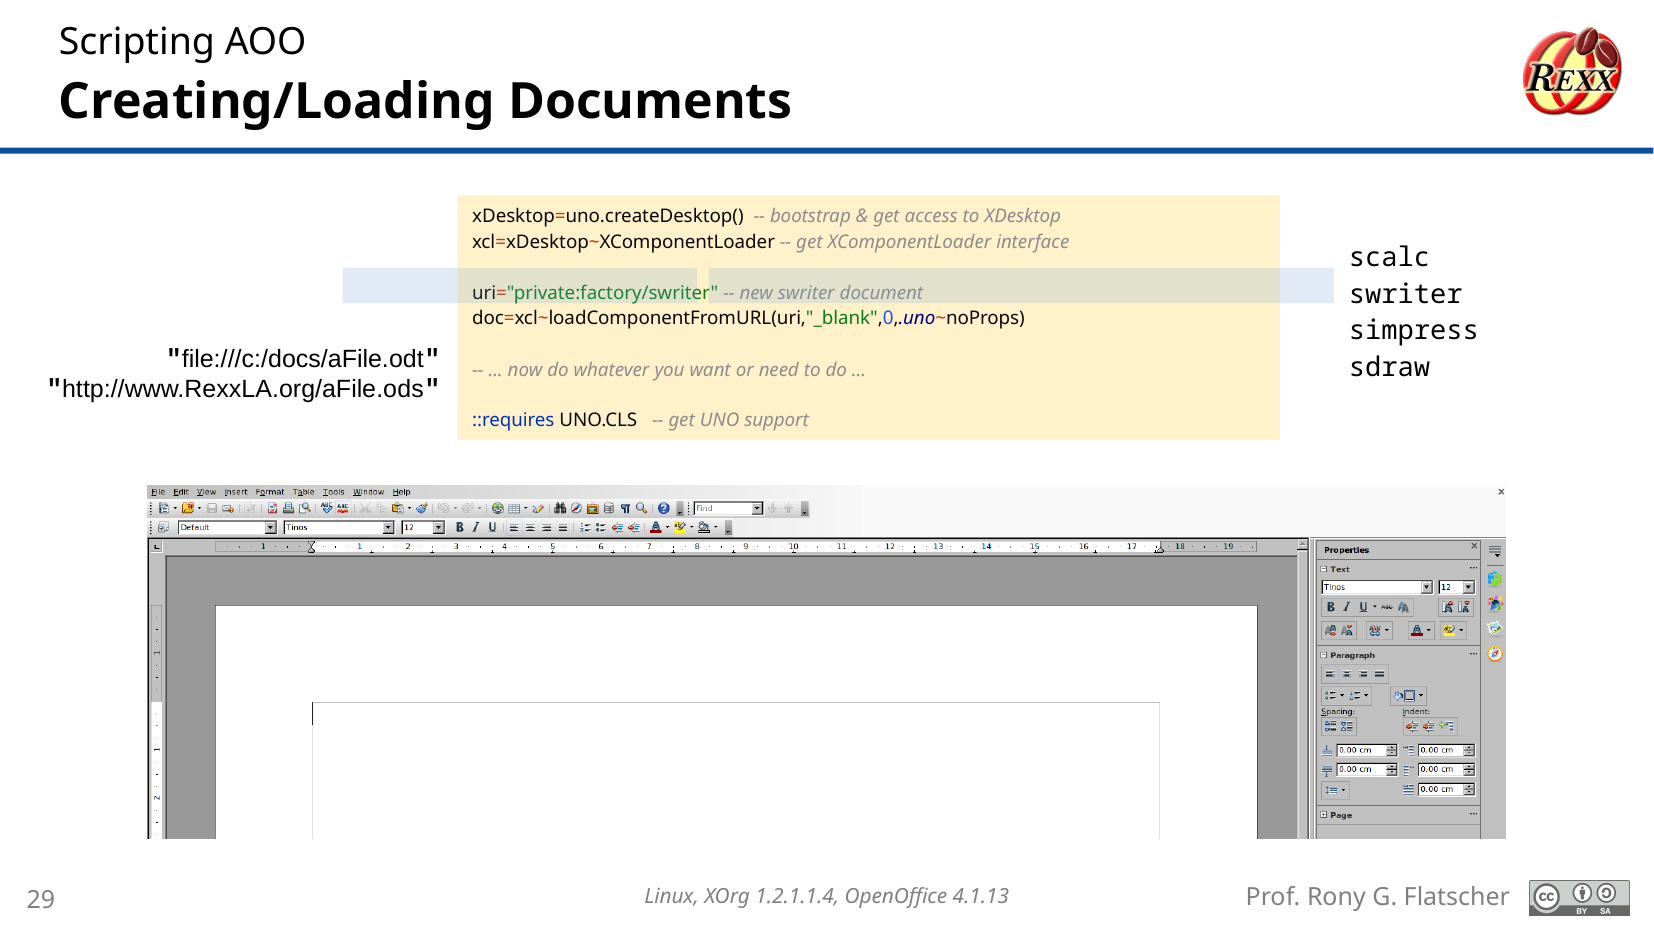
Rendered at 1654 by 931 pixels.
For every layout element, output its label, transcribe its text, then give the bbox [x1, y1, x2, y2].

text_box scalc swriter simpress sdraw [1333, 230, 1571, 387]
text_box [342, 267, 698, 304]
picture [147, 485, 1506, 839]
text_box xDesktop=uno.createDesktop() -- bootstrap & get access to XDesktop xcl=xDesktop~XComponentLoader -- get XComponentLoader interface uri="private:factory/swriter" -- new swriter document doc=xcl~loadComponentFromURL(uri,"_blank",0,.uno~noProps) -- ... now do whatever you want or need to do ... ::requires UNO.CLS -- get UNO support [457, 195, 1280, 431]
text_box "file:///c:/docs/aFile.odt" "http://www.RexxLA.org/aFile.ods" [11, 337, 455, 414]
text_box Linux, XOrg 1.2.1.1.4, OpenOffice 4.1.13 [0, 874, 1654, 922]
title Scripting AOO Creating/Loading Documents [0, 0, 1625, 148]
text_box [708, 267, 1333, 304]
